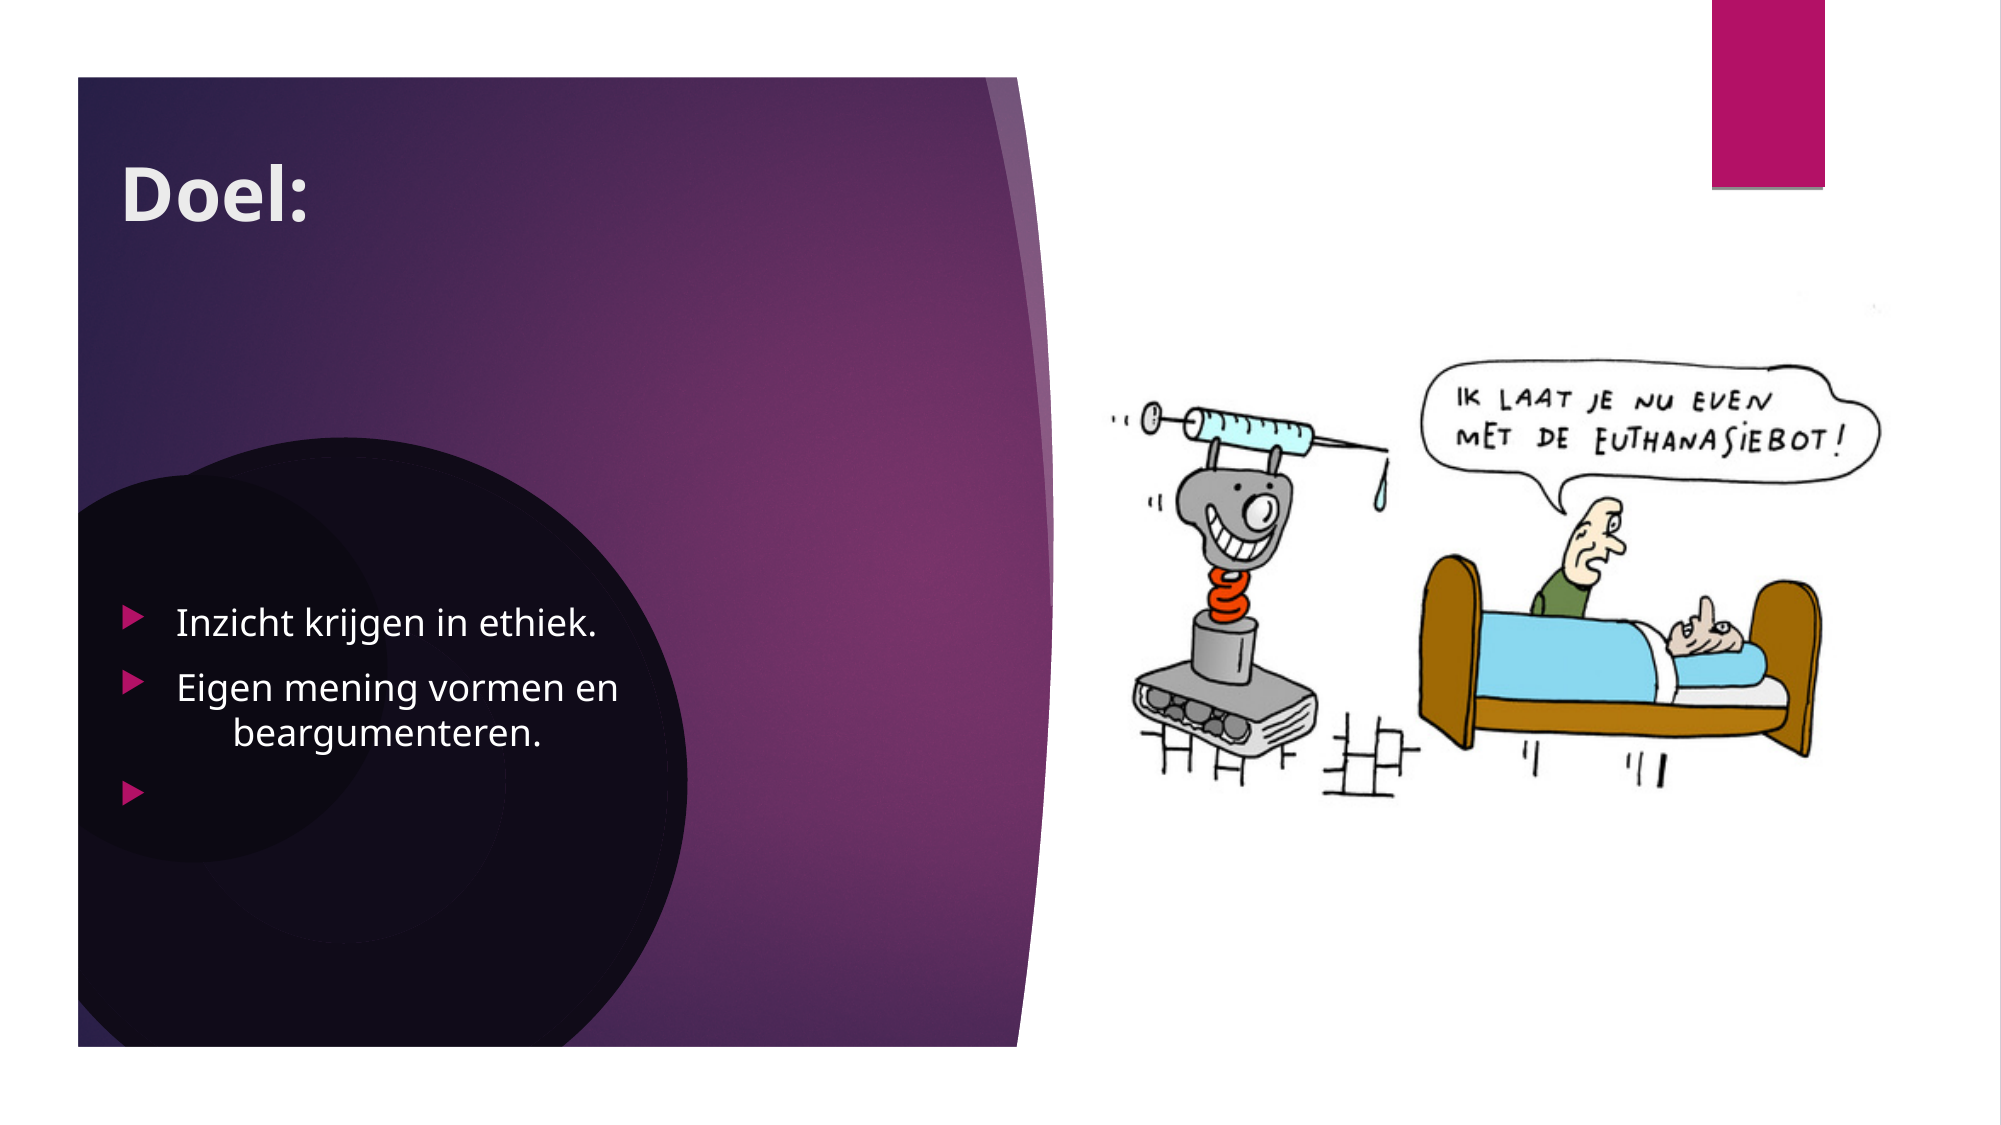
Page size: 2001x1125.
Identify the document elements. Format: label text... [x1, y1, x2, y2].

text_box [0, 0, 2000, 1125]
title Doel: [104, 103, 947, 370]
picture [1101, 290, 1894, 838]
list Inzicht krijgen in ethiek. Eigen mening vormen en beargumenteren. [104, 396, 947, 1023]
